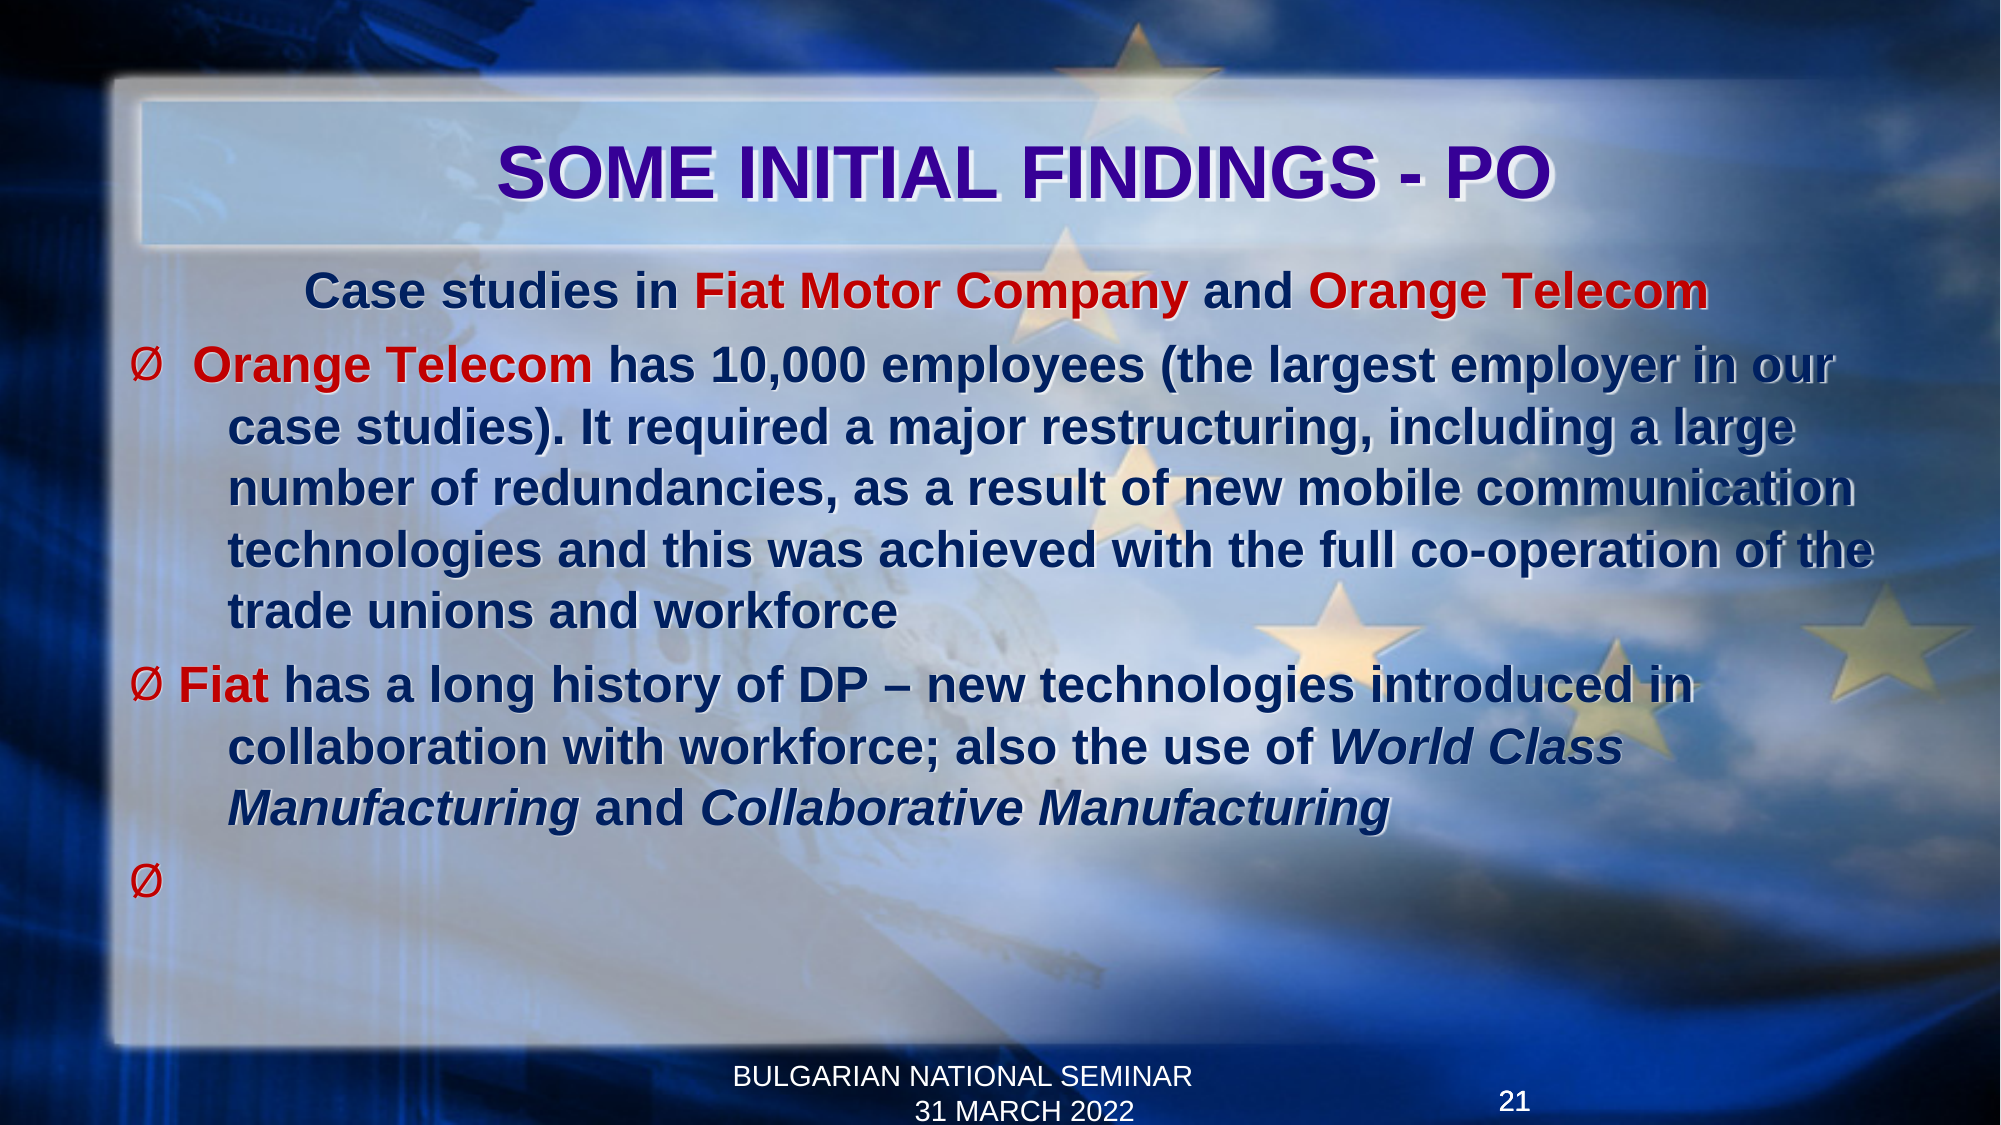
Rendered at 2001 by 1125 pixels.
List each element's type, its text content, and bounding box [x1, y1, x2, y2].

text_box BULGARIAN NATIONAL SEMINAR 31 MARCH 2022 [708, 1050, 1342, 1125]
title SOME INITIAL FINDINGS - PO [150, 87, 1900, 249]
list Case studies in Fiat Motor Company and Orange Telecom Orange Telecom has 10,000 employees (the largest employer in our case studies). It required a major restructuring, including a large number of redundancies, as a result of new mobile communication technologies and this was achieved with the full co-operation of the trade unions and workforce Fiat has a long history of DP – new technologies introduced in collaboration with workforce; also the use of World Class Manufacturing and Collaborative Manufacturing [113, 249, 1900, 1000]
text_box [1483, 1050, 1901, 1125]
